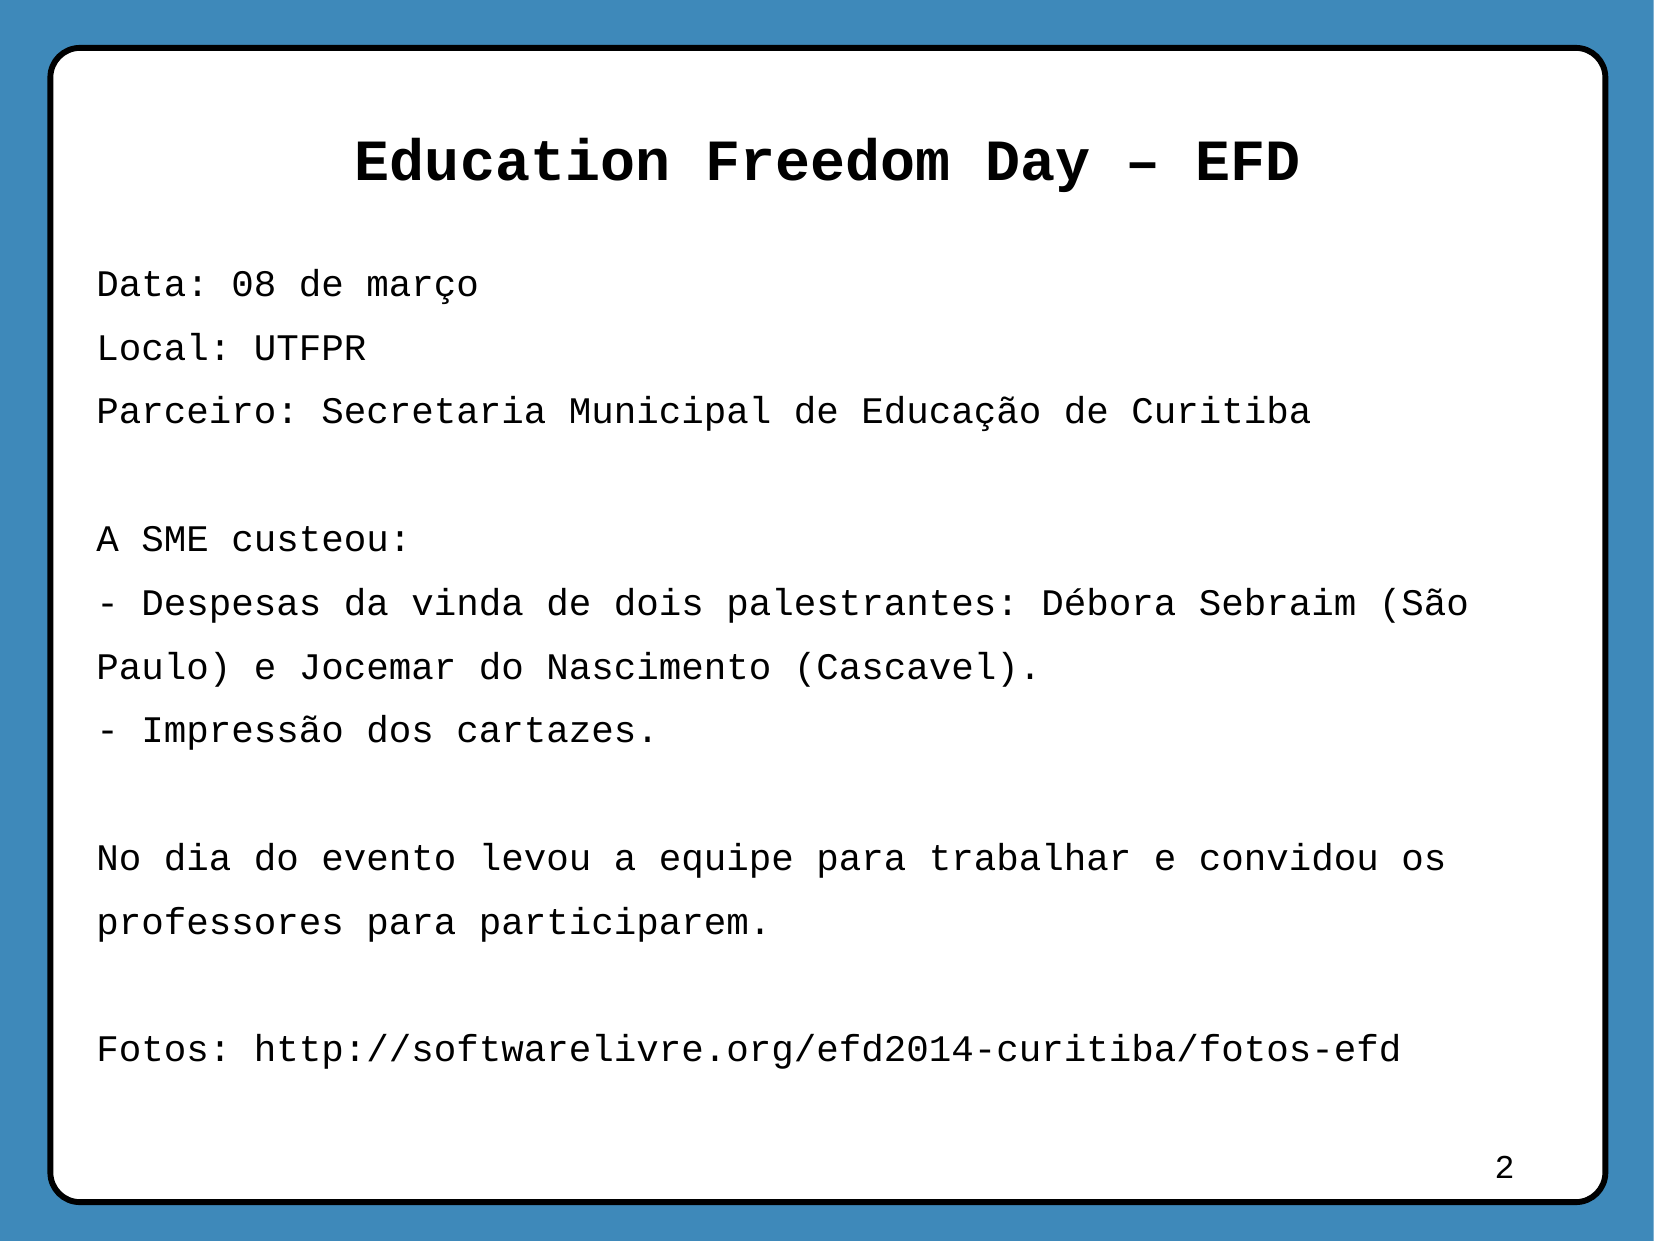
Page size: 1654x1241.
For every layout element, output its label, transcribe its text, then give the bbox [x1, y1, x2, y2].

text_box <número> [1494, 1150, 1654, 1224]
picture [0, 0, 1654, 1241]
list Data: 08 de março Local: UTFPR Parceiro: Secretaria Municipal de Educação de Curitiba A SME custeou: - Despesas da vinda de dois palestrantes: Débora Sebraim (São Paulo) e Jocemar do Nascimento (Cascavel). - Impressão dos cartazes. No dia do evento levou a equipe para trabalhar e convidou os professores para participarem. Fotos: http://softwarelivre.org/efd2014-curitiba/fotos-efd [96, 243, 1537, 1121]
title Education Freedom Day – EFD [121, 61, 1534, 269]
